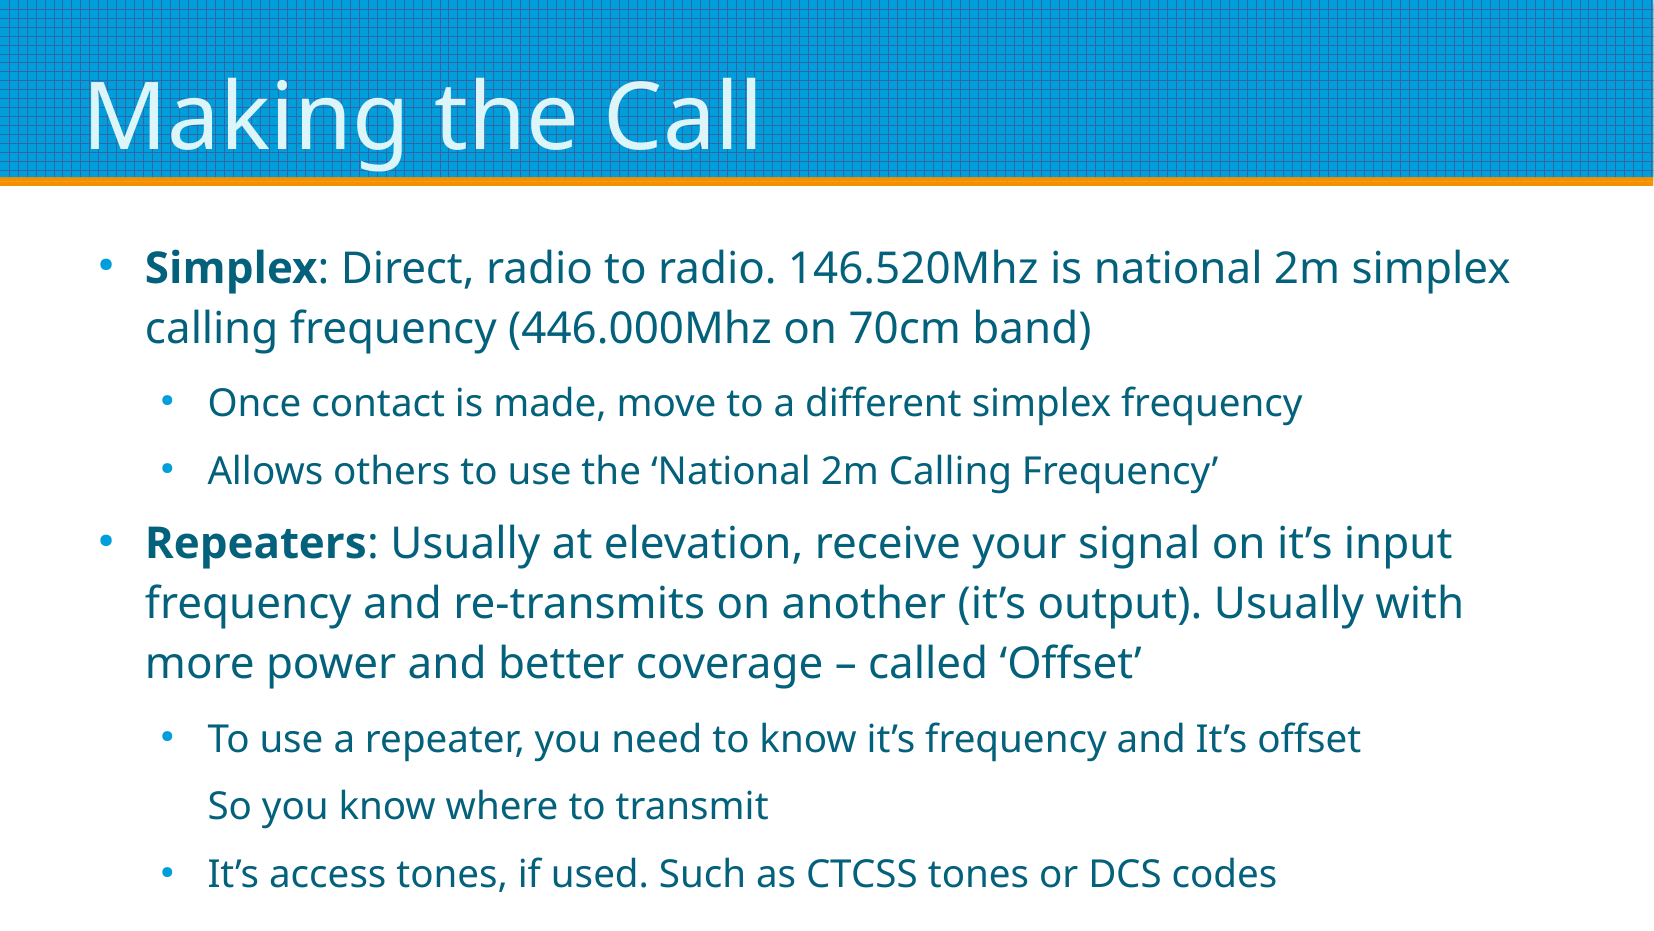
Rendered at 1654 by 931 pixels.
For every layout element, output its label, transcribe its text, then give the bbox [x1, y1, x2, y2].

list Simplex: Direct, radio to radio. 146.520Mhz is national 2m simplex calling frequency (446.000Mhz on 70cm band) Once contact is made, move to a different simplex frequency Allows others to use the ‘National 2m Calling Frequency’ Repeaters: Usually at elevation, receive your signal on it’s input frequency and re-transmits on another (it’s output). Usually with more power and better coverage – called ‘Offset’ To use a repeater, you need to know it’s frequency and It’s offset So you know where to transmit It’s access tones, if used. Such as CTCSS tones or DCS codes [82, 236, 1571, 901]
title Making the Call [82, 14, 1571, 178]
